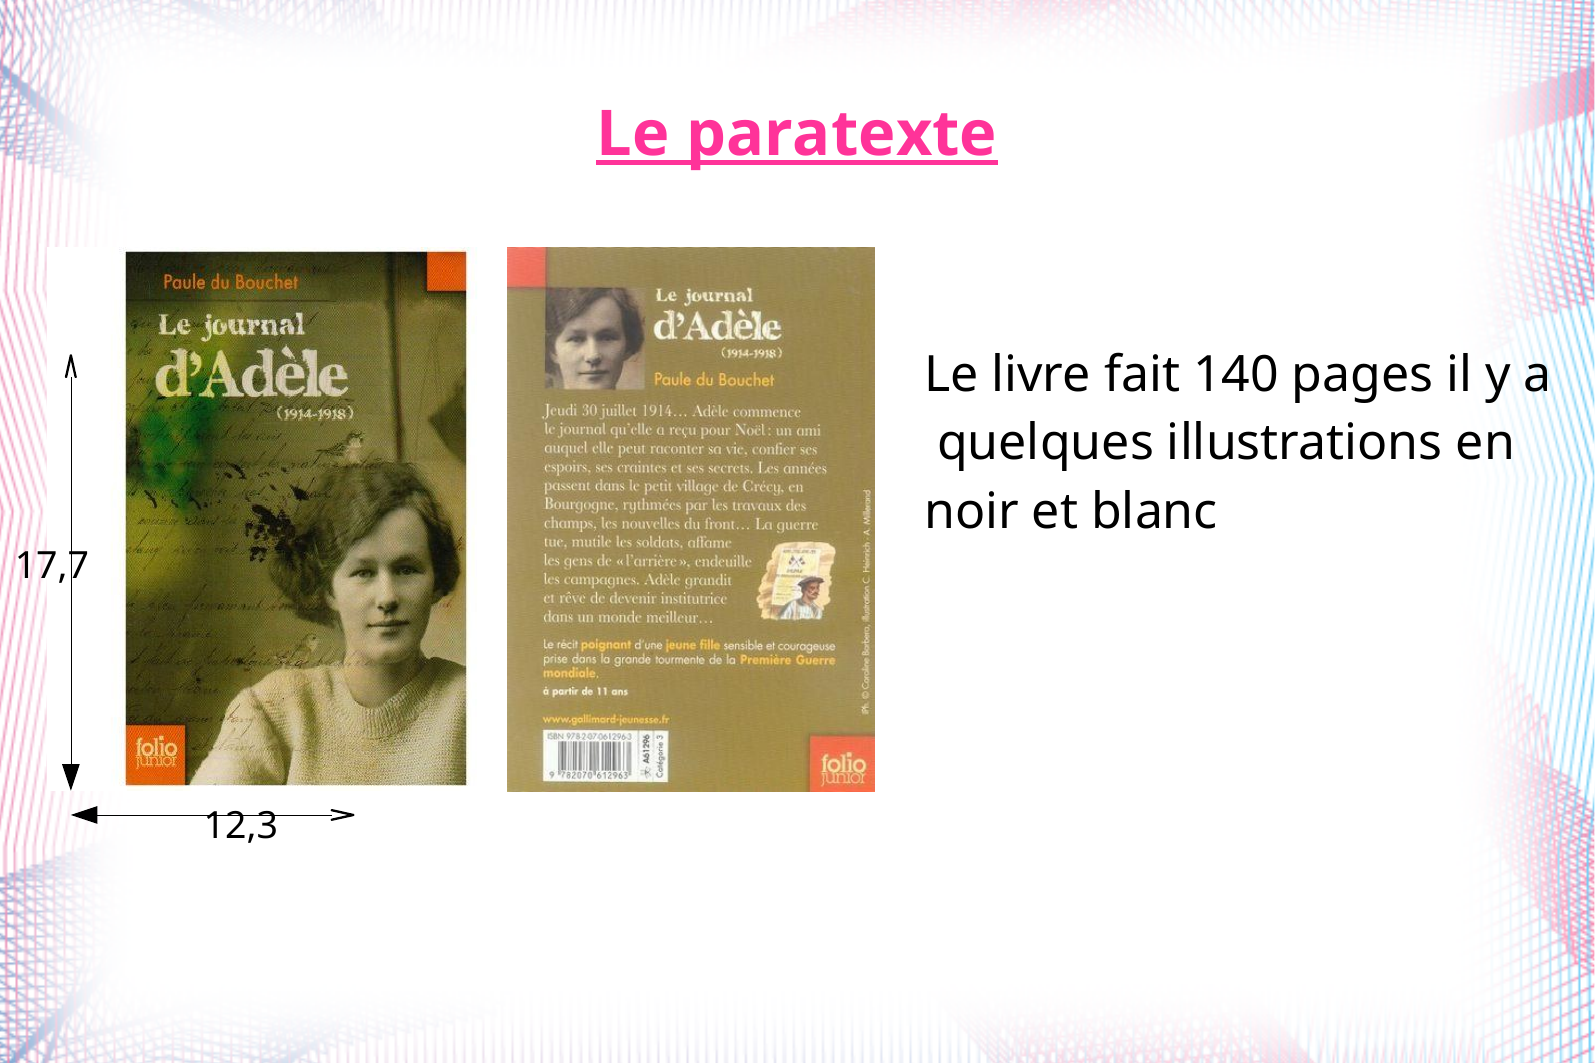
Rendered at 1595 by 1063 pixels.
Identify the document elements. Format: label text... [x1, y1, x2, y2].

picture [0, 0, 1595, 1063]
text_box 12,3 [188, 790, 308, 875]
text_box Le livre fait 140 pages il y a quelques illustrations en noir et blanc [909, 330, 1571, 622]
text_box 17,7 [0, 531, 107, 616]
title Le paratexte [79, 42, 1515, 220]
